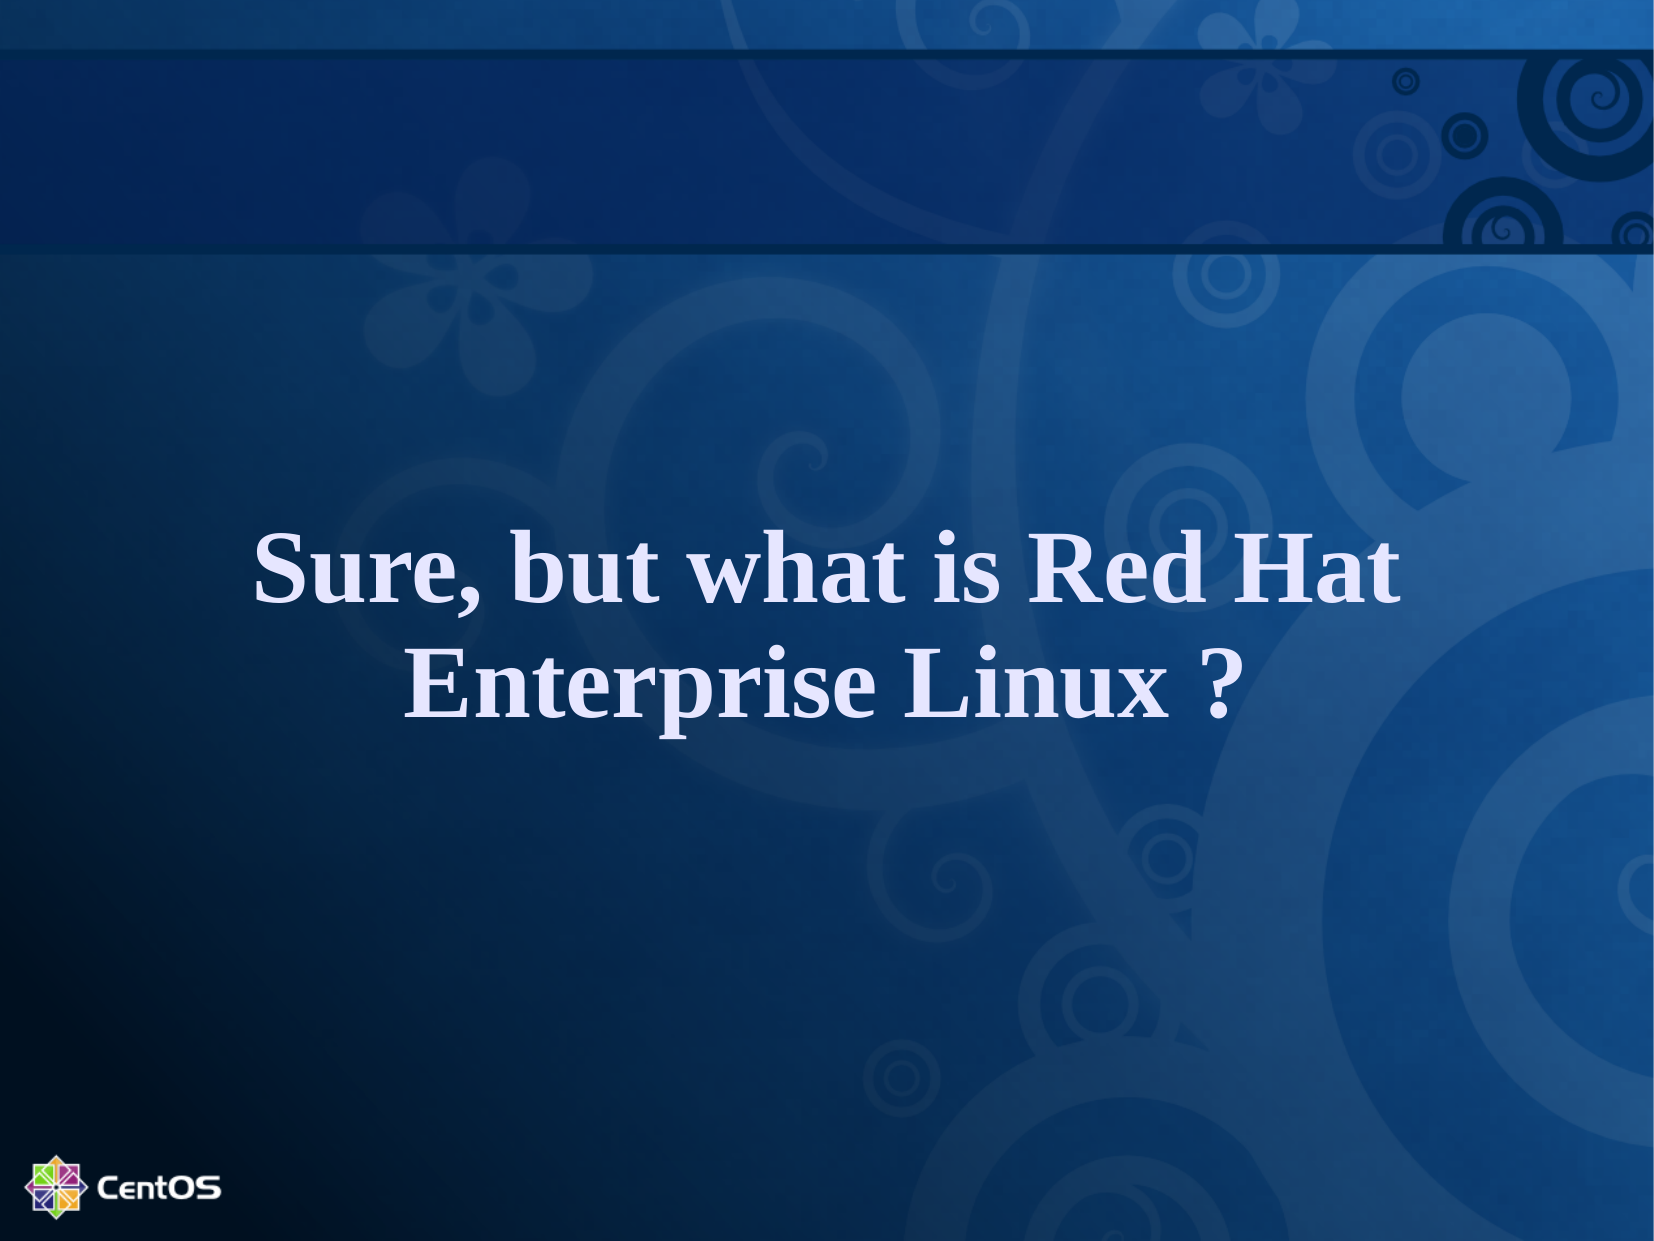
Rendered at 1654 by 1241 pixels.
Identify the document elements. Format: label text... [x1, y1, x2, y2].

picture [0, 0, 1654, 1241]
title Sure, but what is Red Hat Enterprise Linux ? [82, 49, 1571, 1200]
